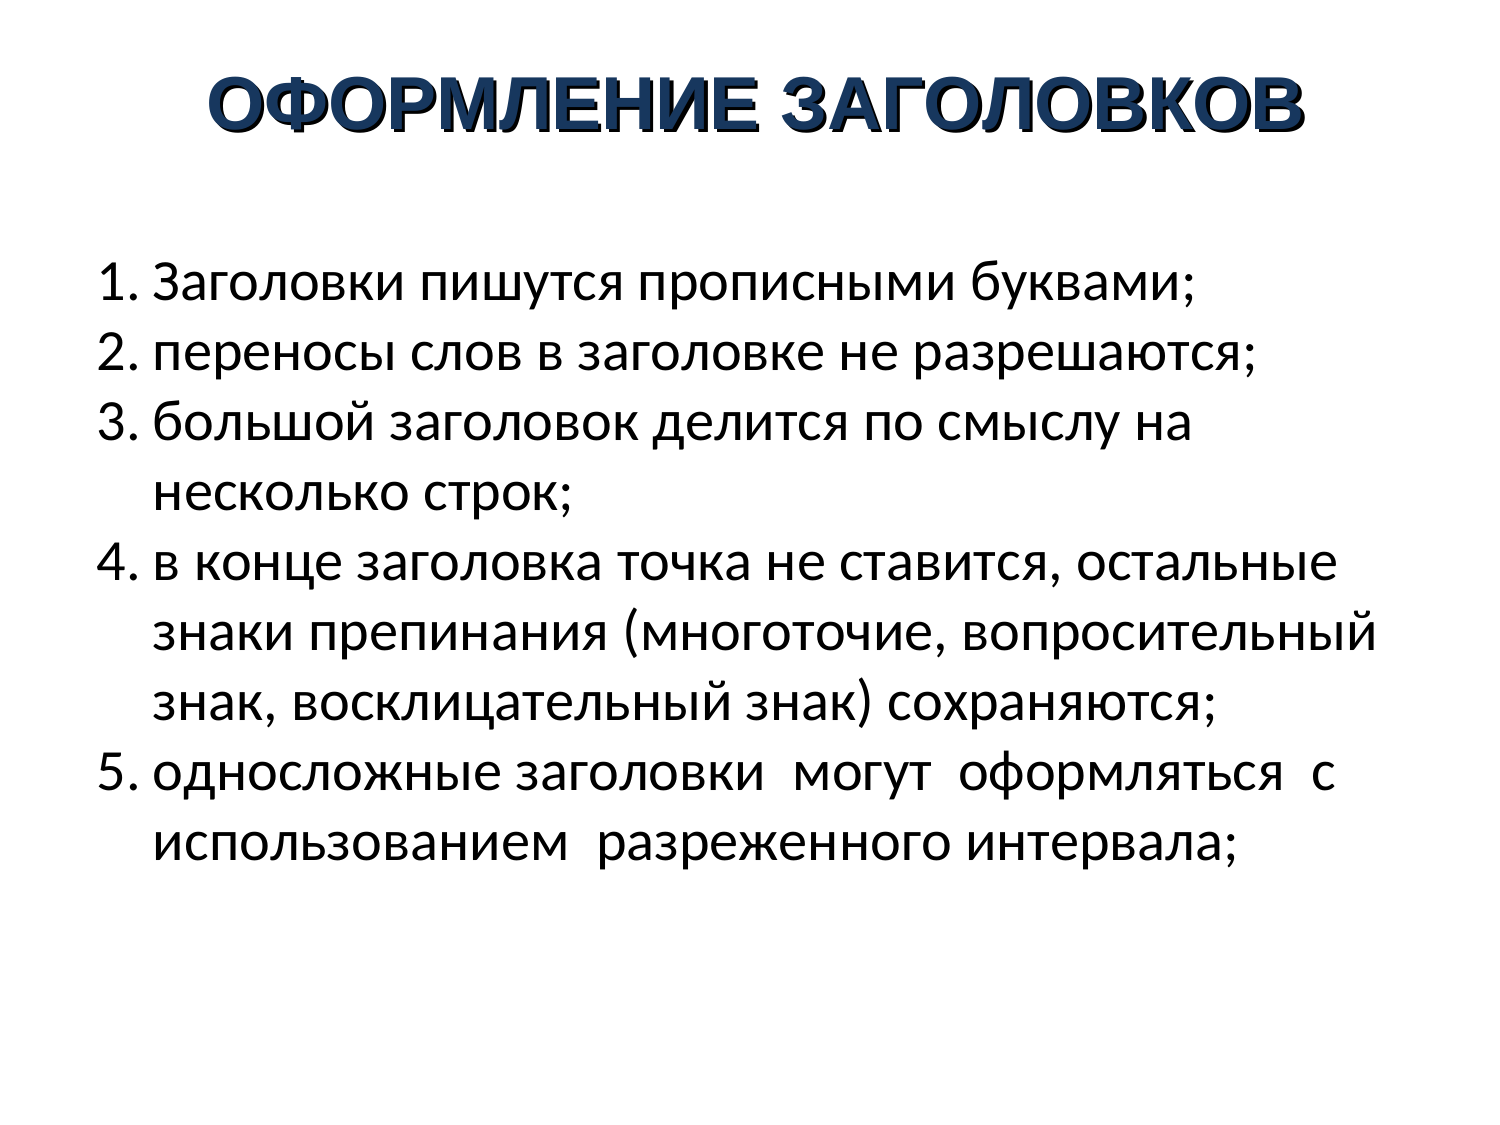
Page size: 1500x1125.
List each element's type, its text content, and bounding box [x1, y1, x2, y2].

text_box Заголовки пишутся прописными буквами; переносы слов в заголовке не разрешаются; большой заголовок делится по смыслу на несколько строк; в конце заголовка точка не ставится, остальные знаки препинания (многоточие, вопросительный знак, восклицательный знак) сохраняются; односложные заголовки могут оформляться с использованием разреженного интервала; [81, 234, 1454, 880]
text_box ОФОРМЛЕНИЕ ЗАГОЛОВКОВ [191, 46, 1321, 153]
